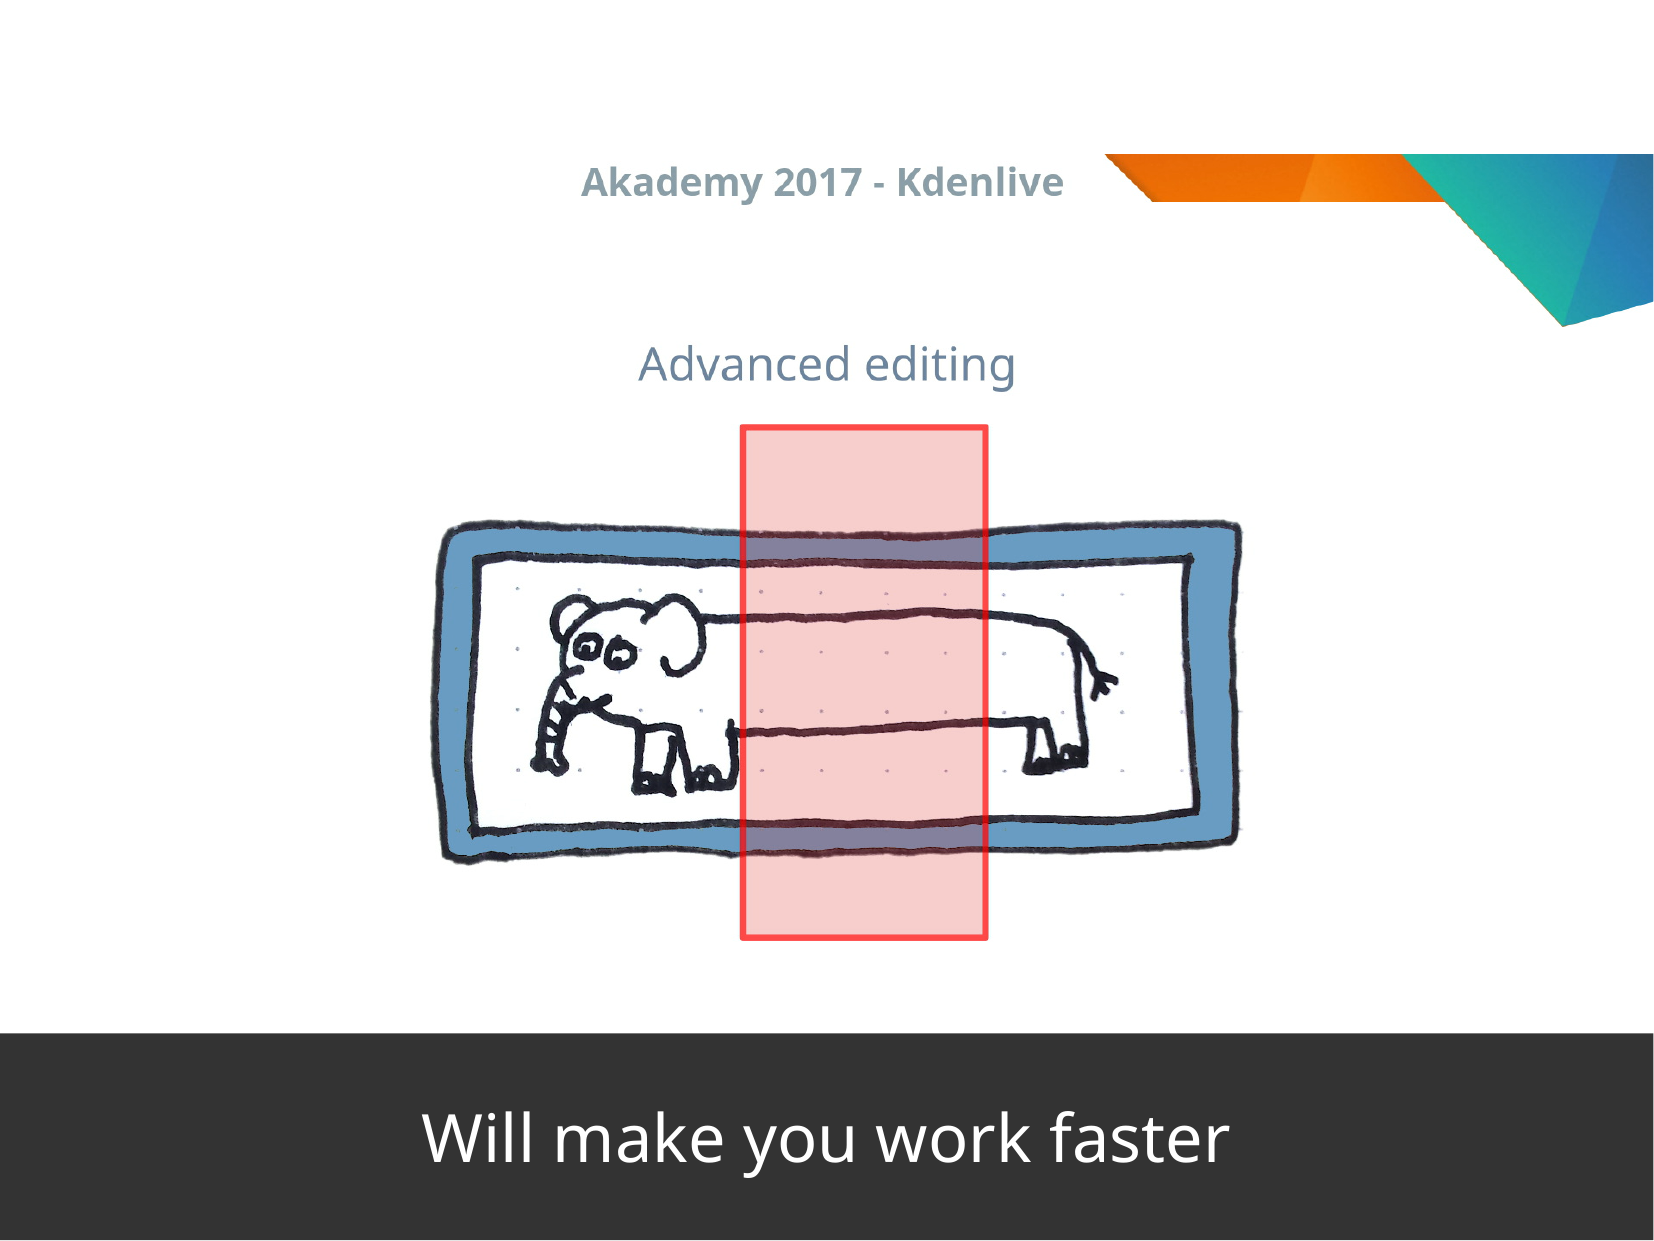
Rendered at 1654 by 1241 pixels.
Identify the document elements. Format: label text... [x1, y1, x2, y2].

title Will make you work faster [0, 1033, 1654, 1241]
picture [0, 154, 1654, 1033]
